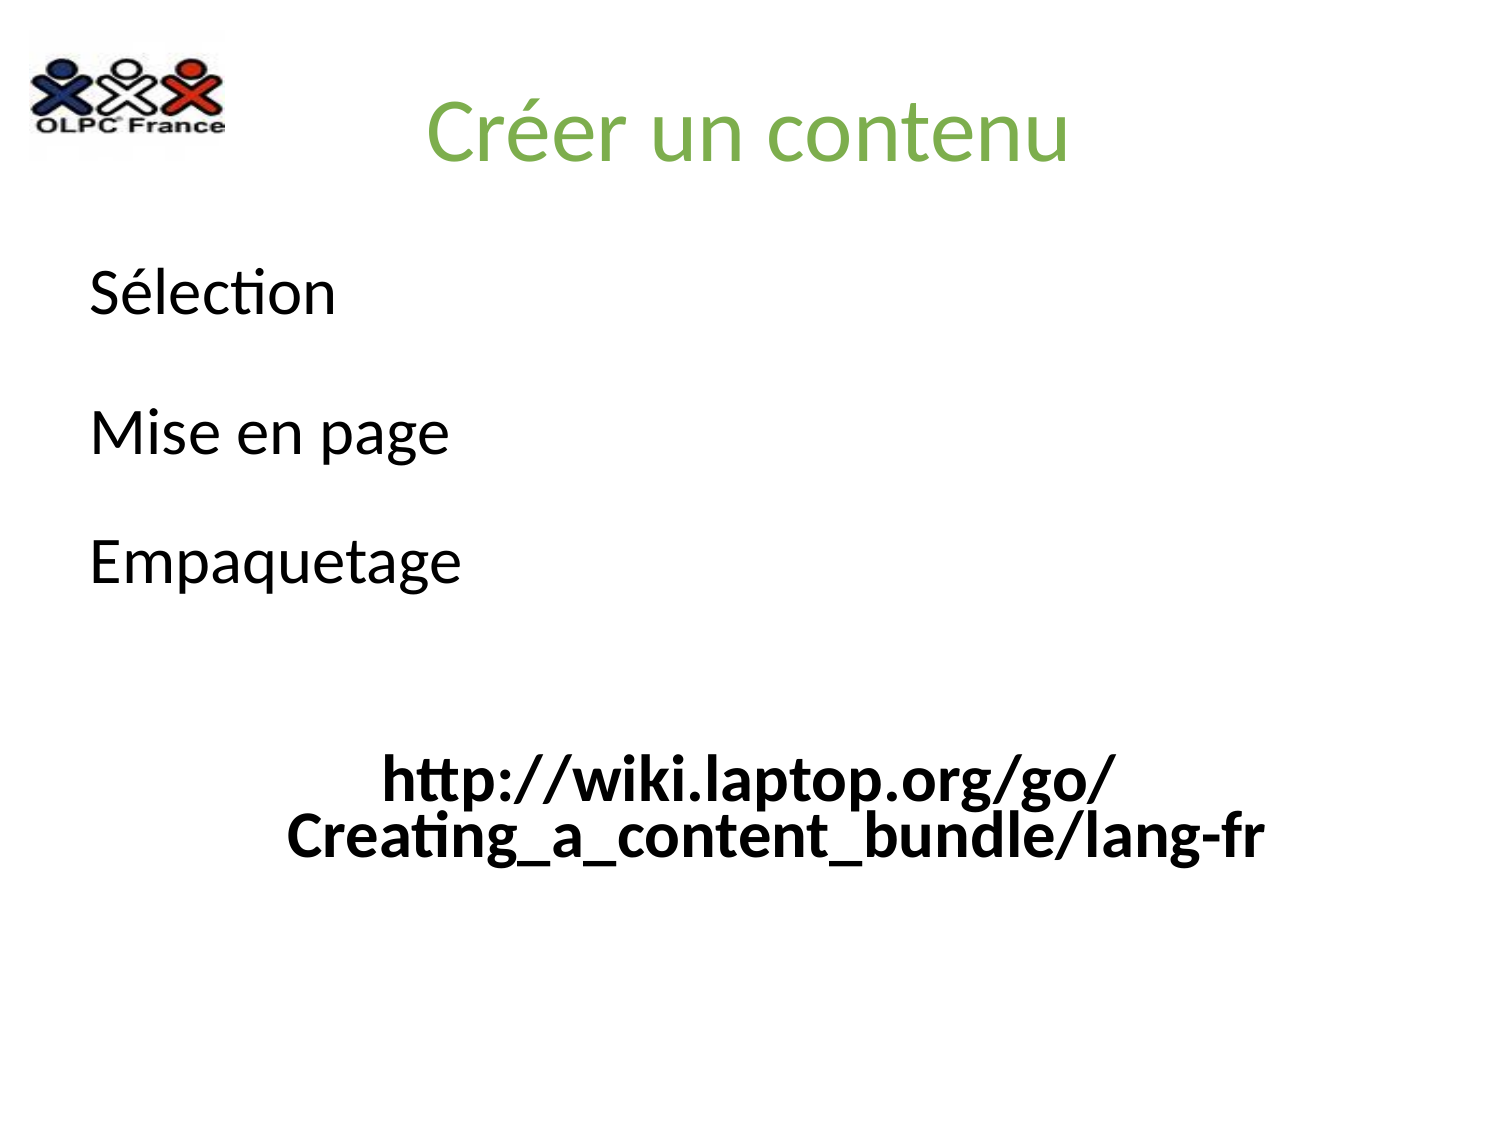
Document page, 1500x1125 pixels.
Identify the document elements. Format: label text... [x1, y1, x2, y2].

title Créer un contenu [74, 38, 1425, 239]
list Sélection Mise en page Empaquetage http://wiki.laptop.org/go/Creating_a_content_bundle/lang-fr [74, 262, 1425, 1006]
picture [29, 30, 225, 161]
